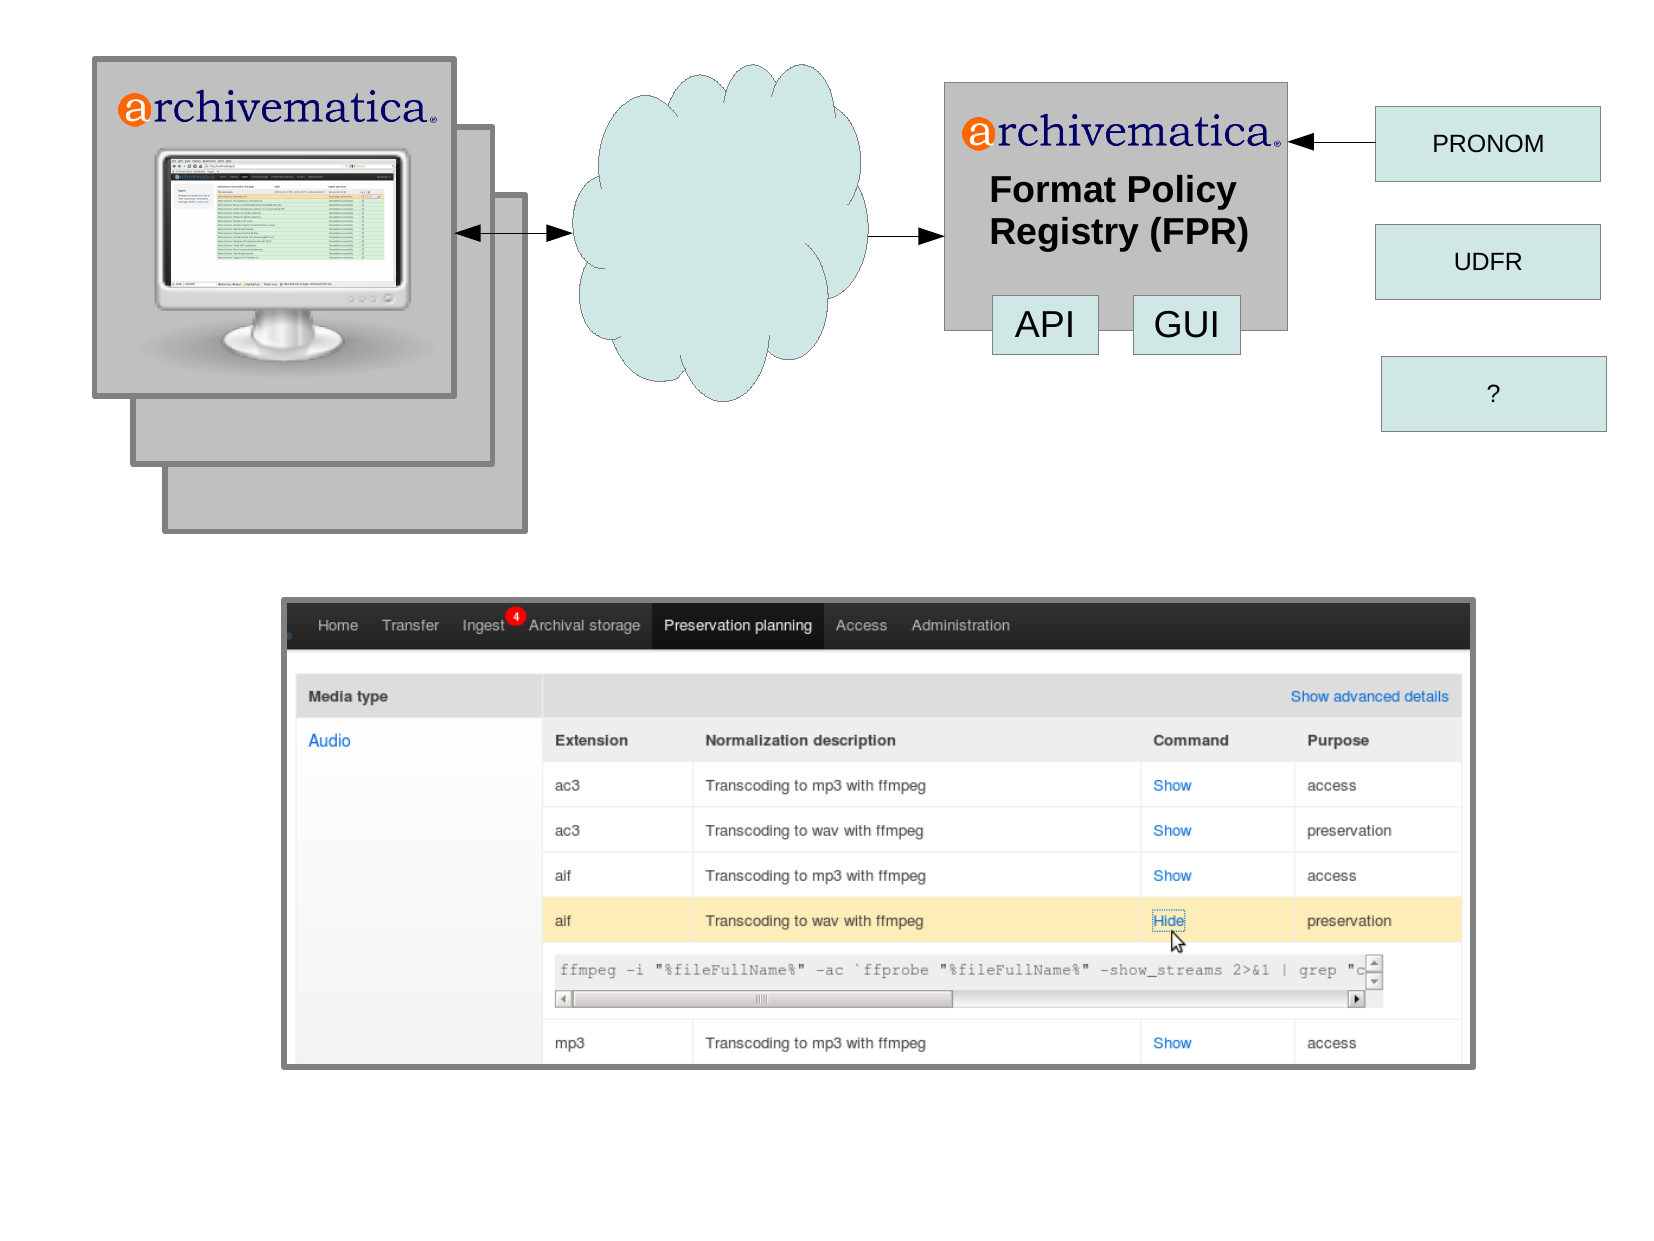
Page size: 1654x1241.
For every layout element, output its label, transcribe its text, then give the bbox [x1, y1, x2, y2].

picture [286, 602, 1471, 1065]
text_box API [992, 295, 1099, 355]
text_box PRONOM [1375, 106, 1601, 182]
text_box Format Policy Registry (FPR) [974, 162, 1265, 260]
picture [118, 79, 443, 384]
picture [962, 103, 1282, 162]
text_box UDFR [1375, 224, 1601, 300]
text_box [94, 59, 526, 532]
text_box ? [1381, 356, 1607, 432]
text_box GUI [1133, 295, 1241, 355]
text_box [944, 82, 1288, 331]
text_box [572, 64, 869, 402]
